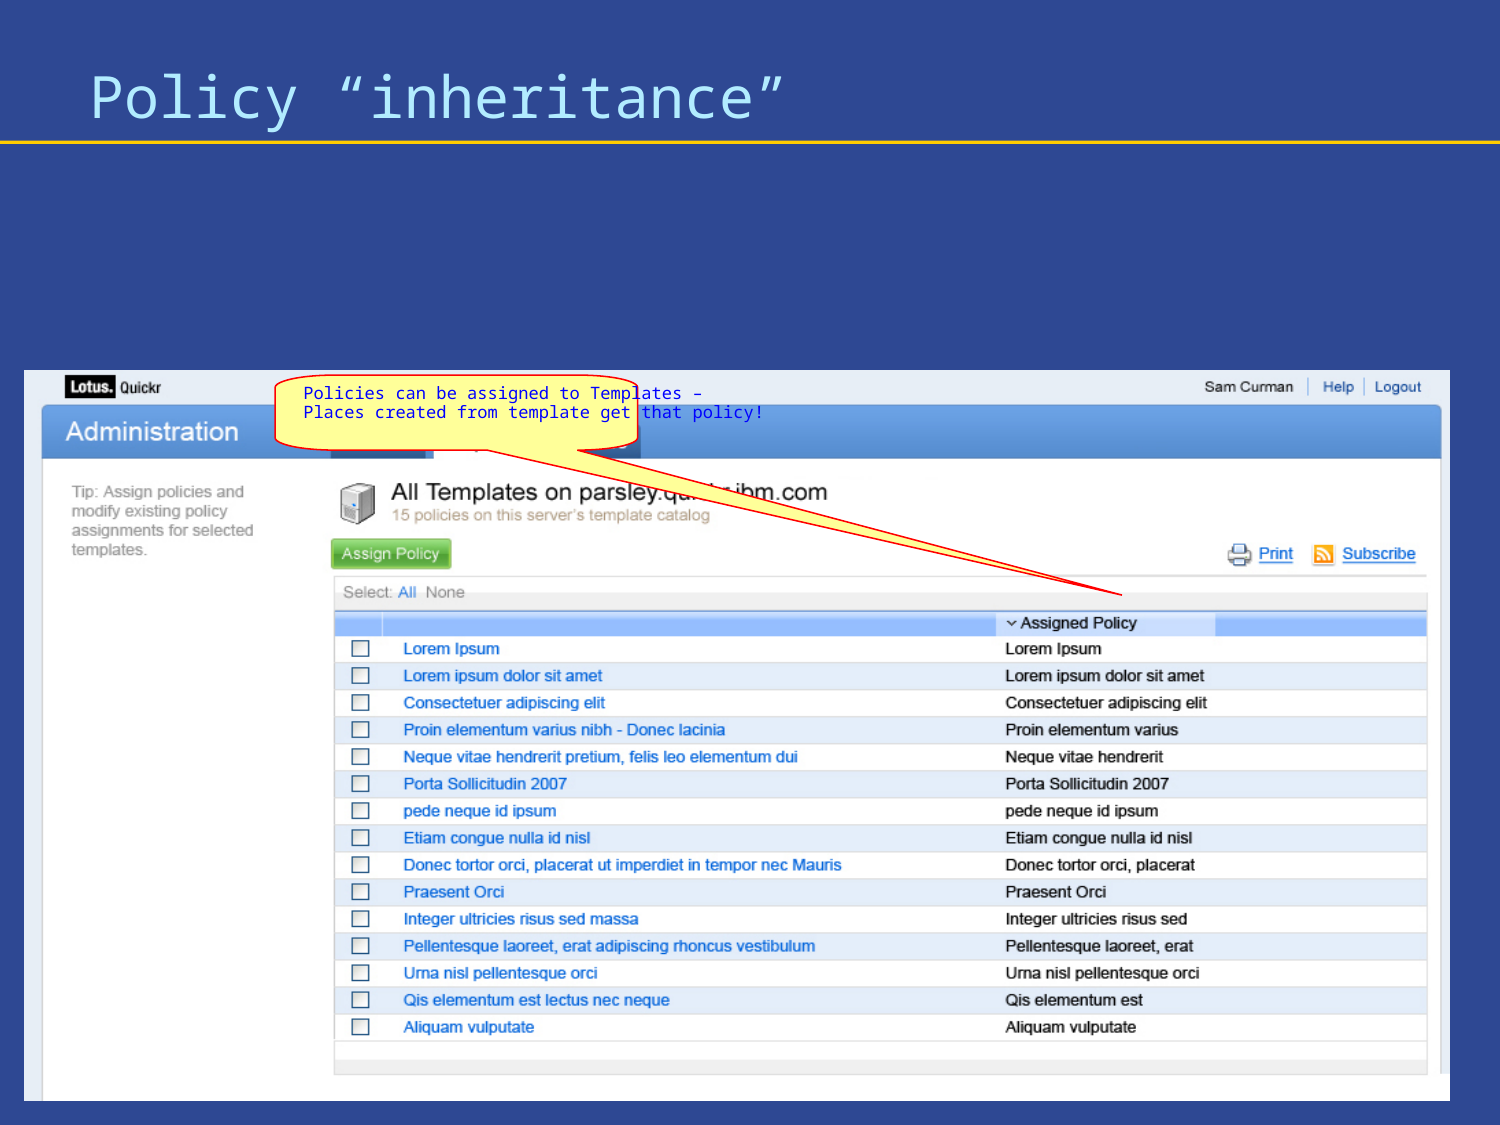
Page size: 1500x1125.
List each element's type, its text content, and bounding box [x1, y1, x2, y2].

title Policy “inheritance” [75, 45, 1426, 151]
text_box Policies can be assigned to Templates – Places created from template get that policy! [275, 375, 1122, 596]
picture [24, 370, 1450, 1101]
